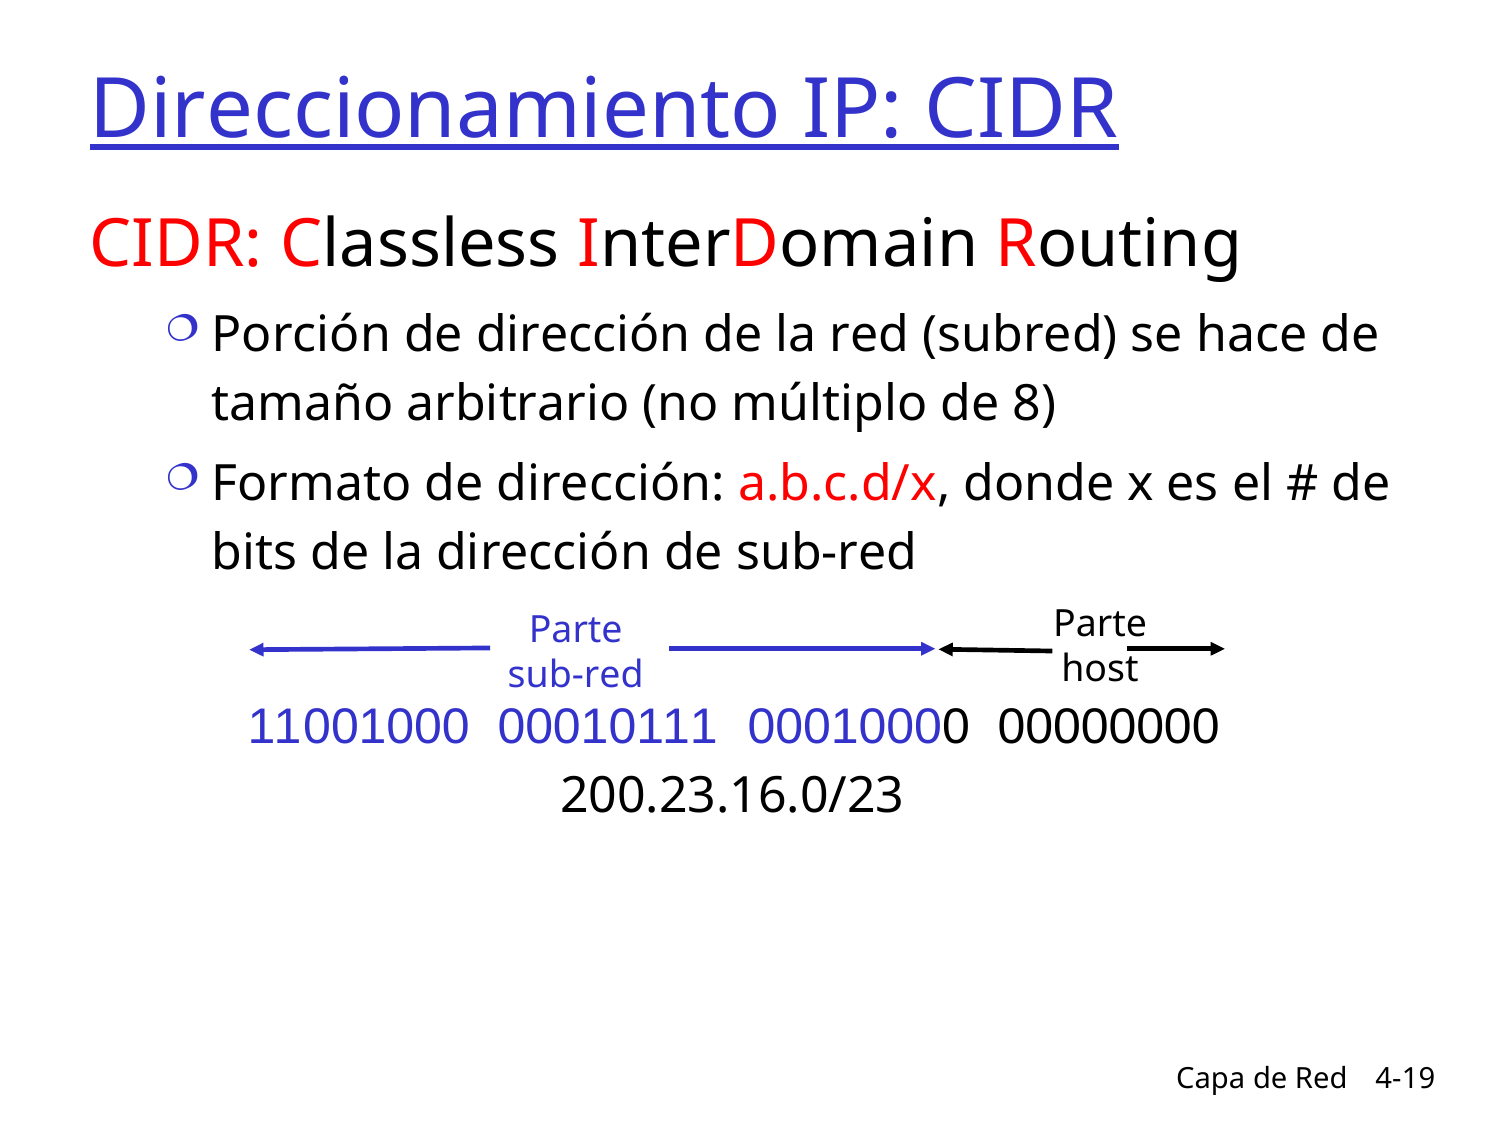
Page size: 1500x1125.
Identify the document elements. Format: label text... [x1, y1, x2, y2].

text_box Parte sub-red [492, 596, 659, 703]
title Direccionamiento IP: CIDR [75, 15, 1463, 187]
text_box 200.23.16.0/23 [545, 754, 920, 830]
text_box Parte host [1038, 590, 1162, 697]
list CIDR: Classless InterDomain Routing Porción de dirección de la red (subred) se hace de tamaño arbitrario (no múltiplo de 8) Formato de dirección: a.b.c.d/x, donde x es el # de bits de la dirección de sub-red [75, 187, 1463, 1044]
text_box 11001000 00010111 00010000 00000000 [232, 685, 1235, 761]
